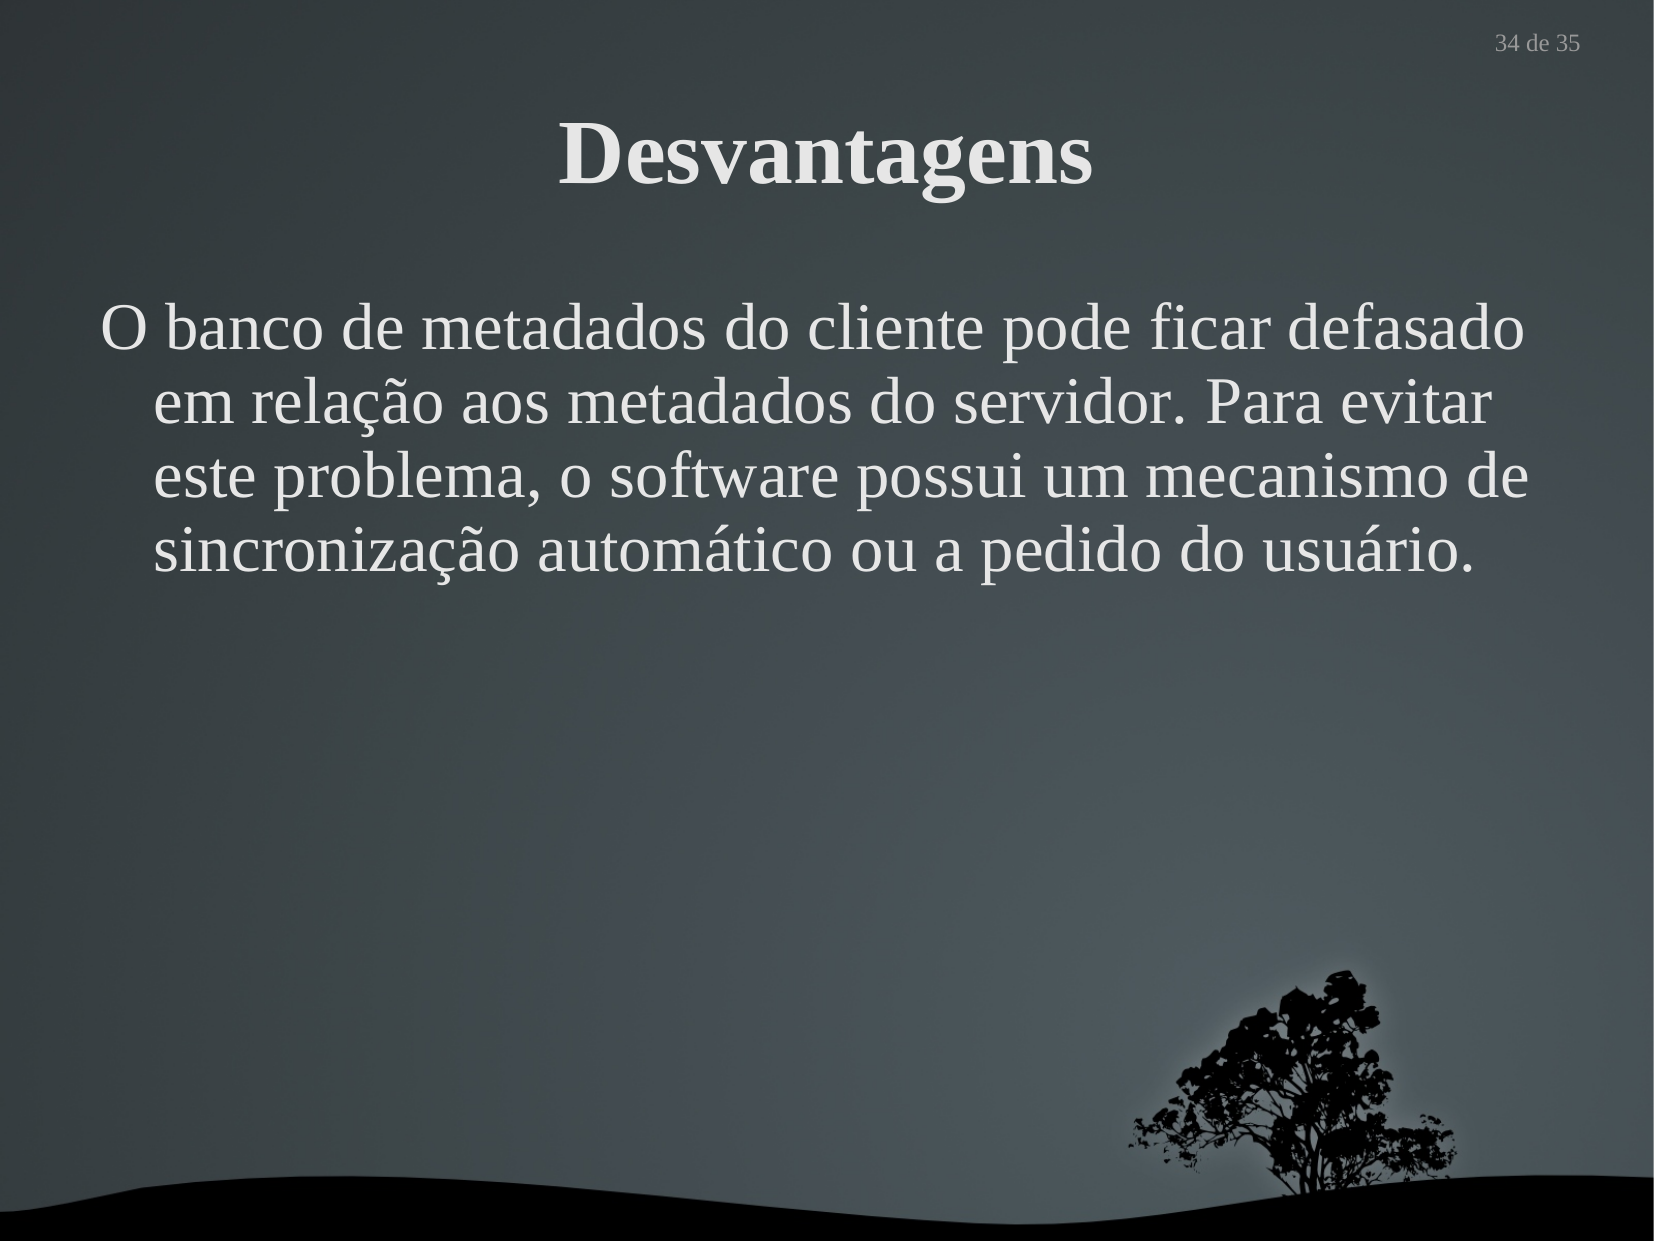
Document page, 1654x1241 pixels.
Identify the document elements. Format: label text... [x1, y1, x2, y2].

title Desvantagens [82, 56, 1571, 250]
list O banco de metadados do cliente pode ficar defasado em relação aos metadados do servidor. Para evitar este problema, o software possui um mecanismo de sincronização automático ou a pedido do usuário. [82, 290, 1571, 1094]
picture [0, 0, 1654, 1241]
